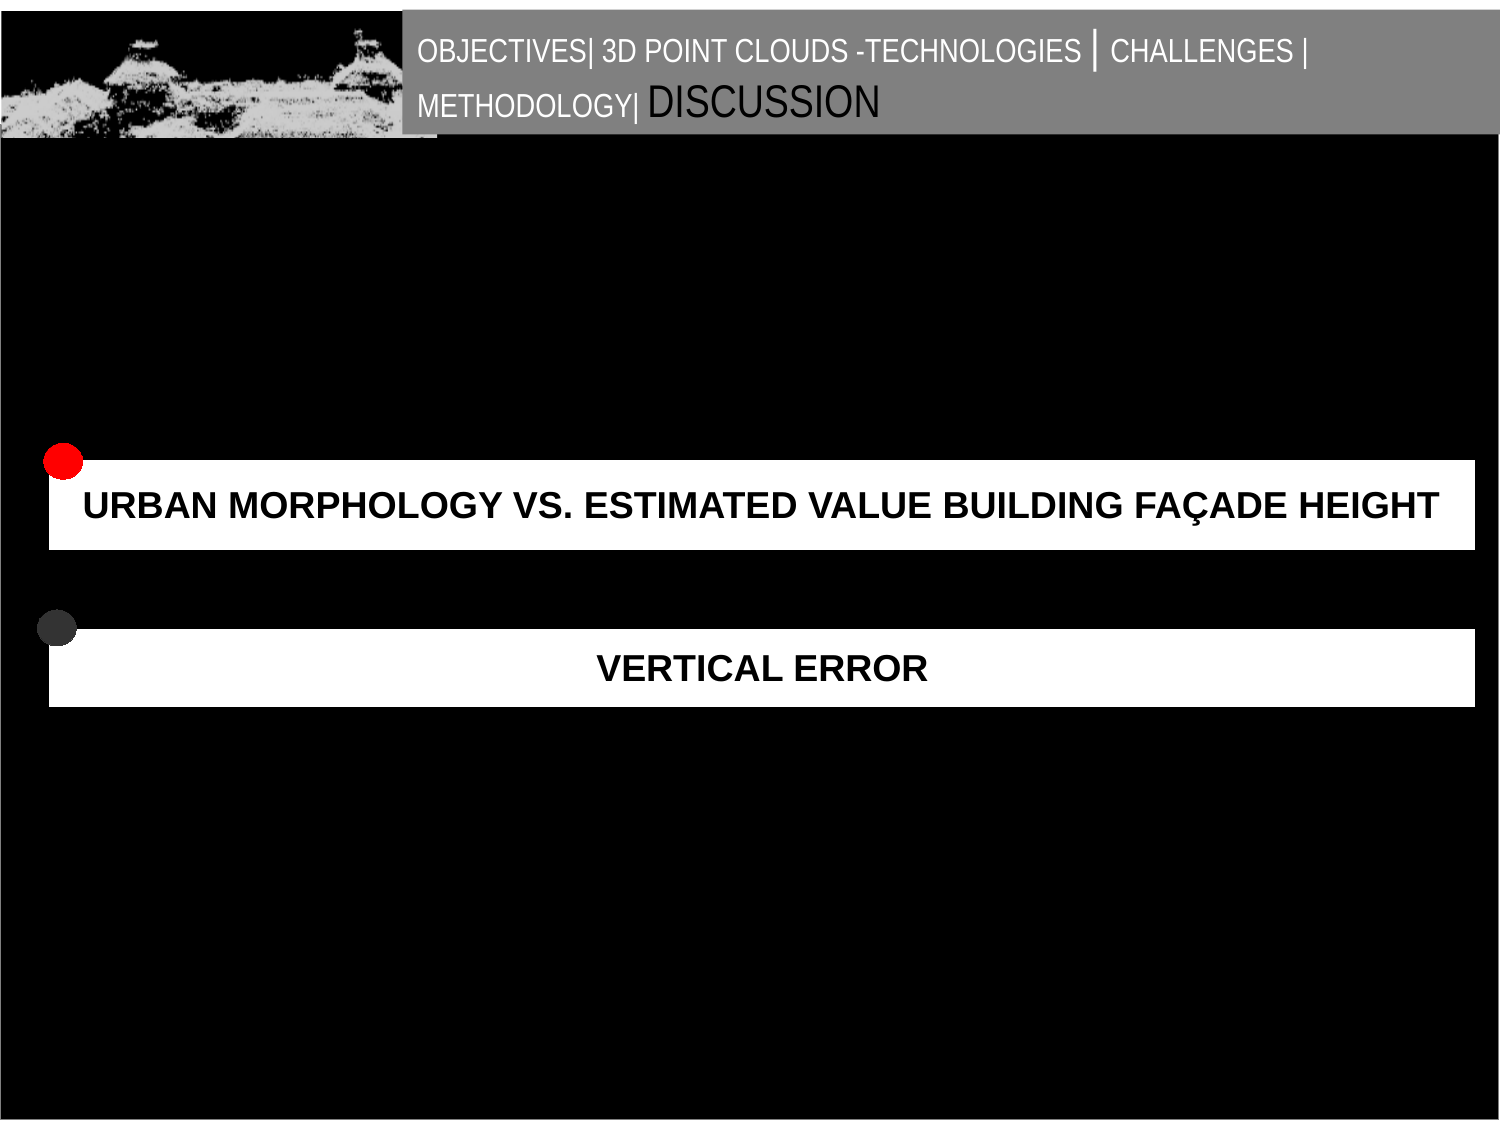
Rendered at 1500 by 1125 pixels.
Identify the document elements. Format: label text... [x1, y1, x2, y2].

text_box OBJECTIVES| 3D POINT CLOUDS -TECHNOLOGIES | CHALLENGES | METHODOLOGY| DISCUSSION [402, 9, 1500, 135]
picture [1, 11, 438, 138]
text_box [0, 124, 1499, 1120]
text_box URBAN MORPHOLOGY VS. ESTIMATED VALUE BUILDING FAÇADE HEIGHT [49, 460, 1475, 550]
text_box VERTICAL ERROR [49, 629, 1475, 707]
